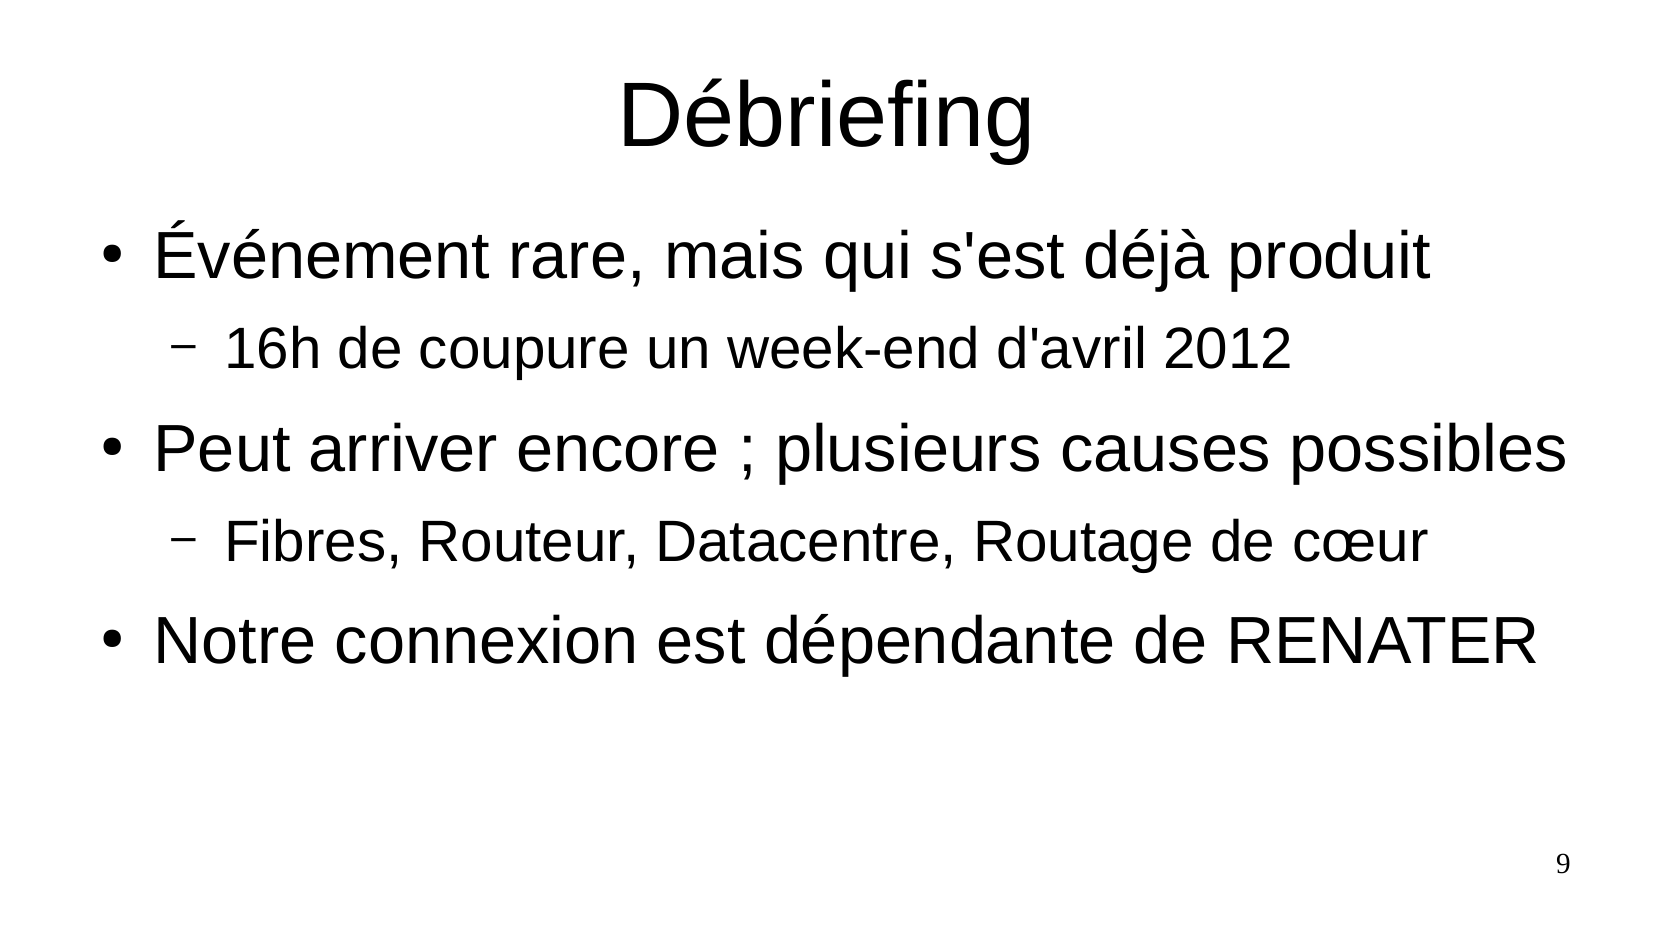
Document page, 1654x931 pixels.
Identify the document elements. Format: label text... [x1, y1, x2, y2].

title Débriefing [82, 37, 1571, 193]
list Événement rare, mais qui s'est déjà produit 16h de coupure un week-end d'avril 2012 Peut arriver encore ; plusieurs causes possibles Fibres, Routeur, Datacentre, Routage de cœur Notre connexion est dépendante de RENATER [82, 217, 1571, 758]
